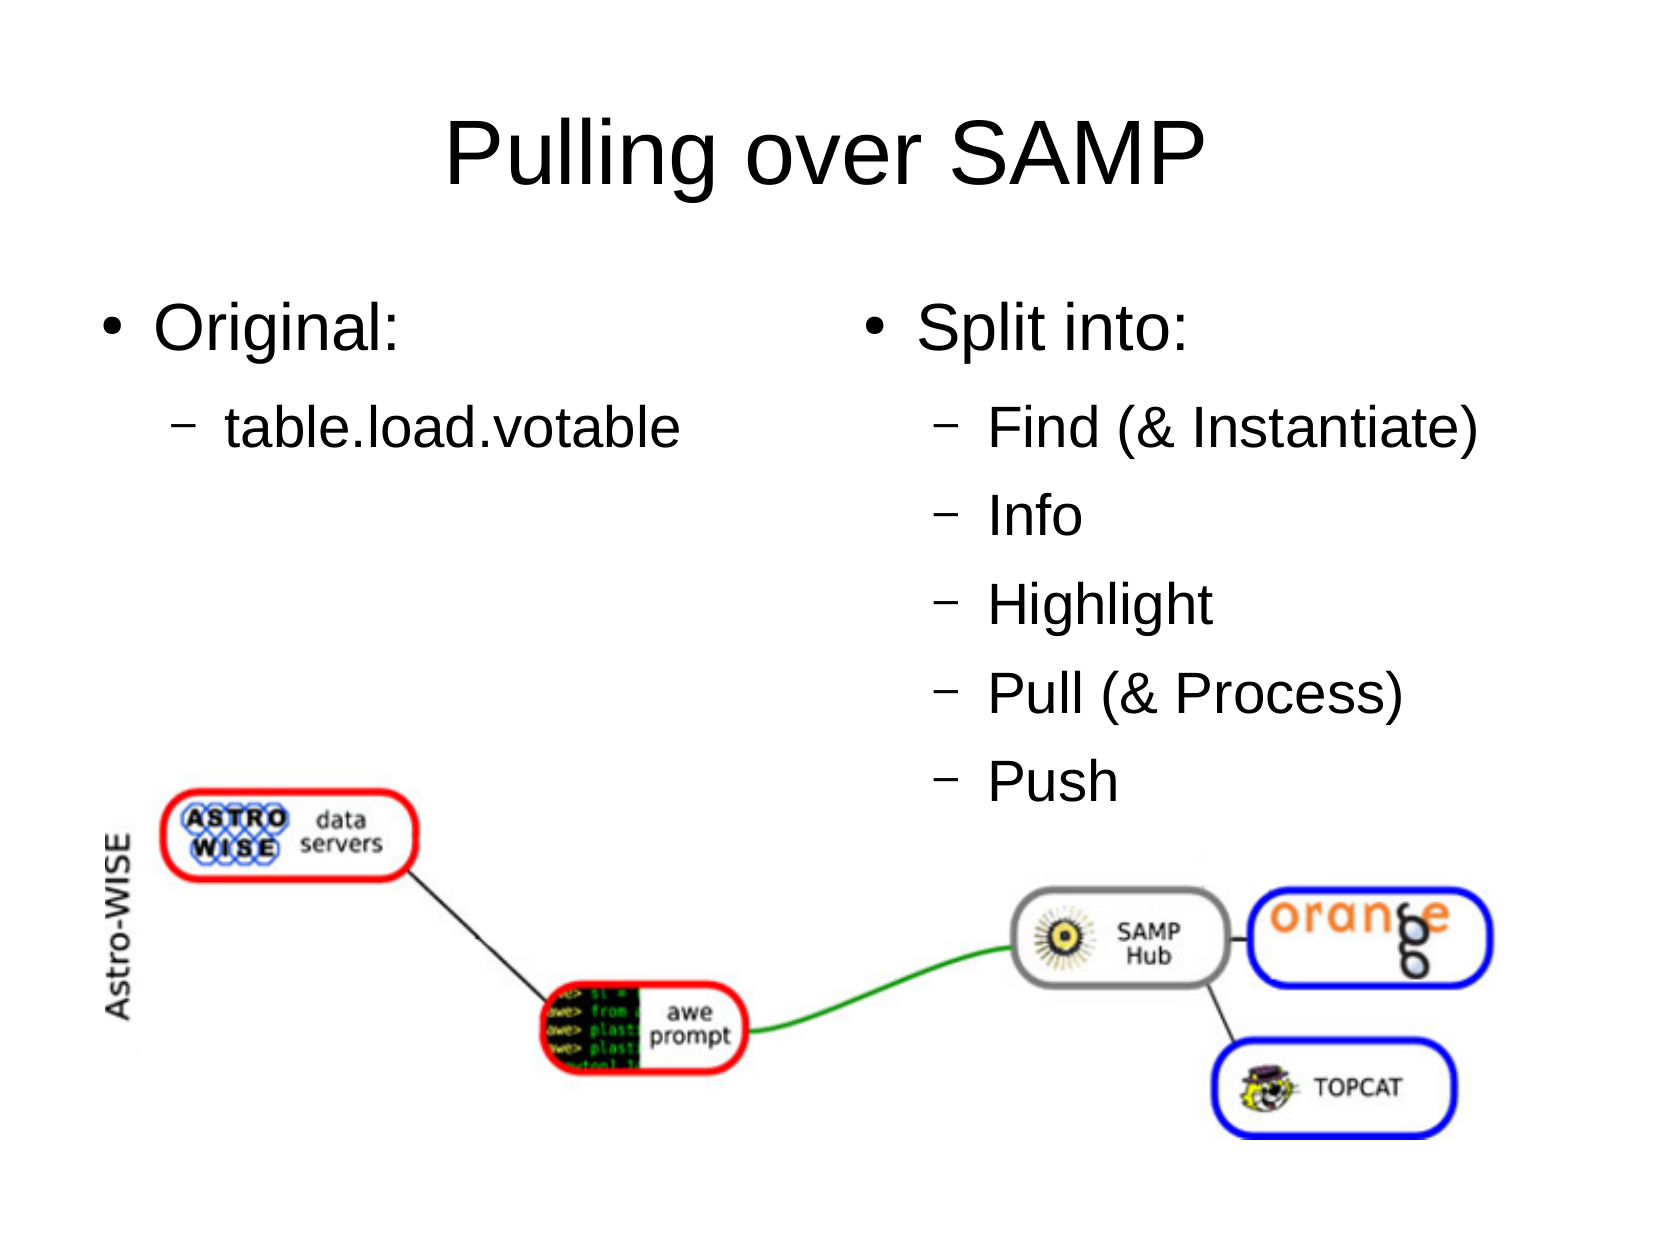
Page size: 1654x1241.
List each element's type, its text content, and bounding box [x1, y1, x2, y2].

list Original: table.load.votable [82, 290, 809, 1010]
list Split into: Find (& Instantiate) Info Highlight Pull (& Process) Push [845, 290, 1572, 1010]
title Pulling over SAMP [82, 49, 1571, 257]
picture [105, 740, 1499, 1141]
